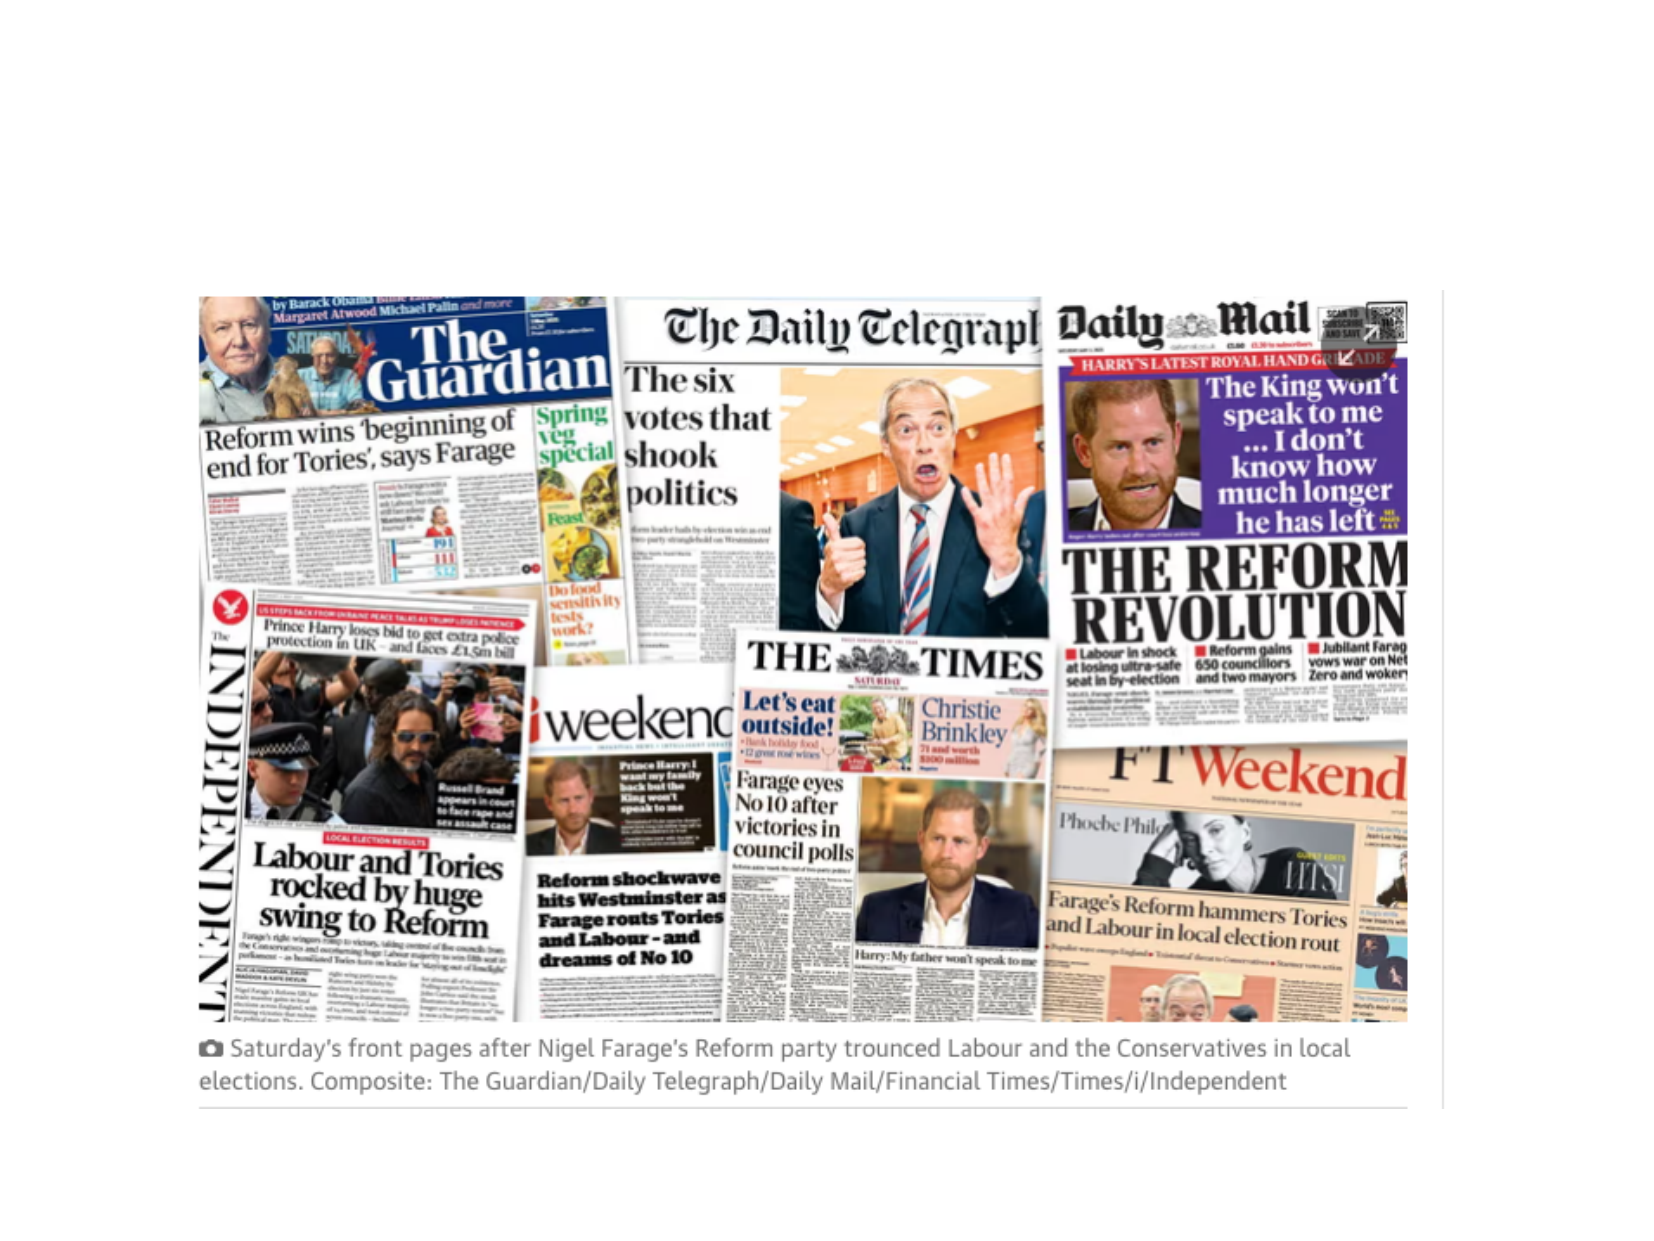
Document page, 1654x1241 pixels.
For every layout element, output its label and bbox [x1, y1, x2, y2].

picture [189, 290, 1465, 1109]
